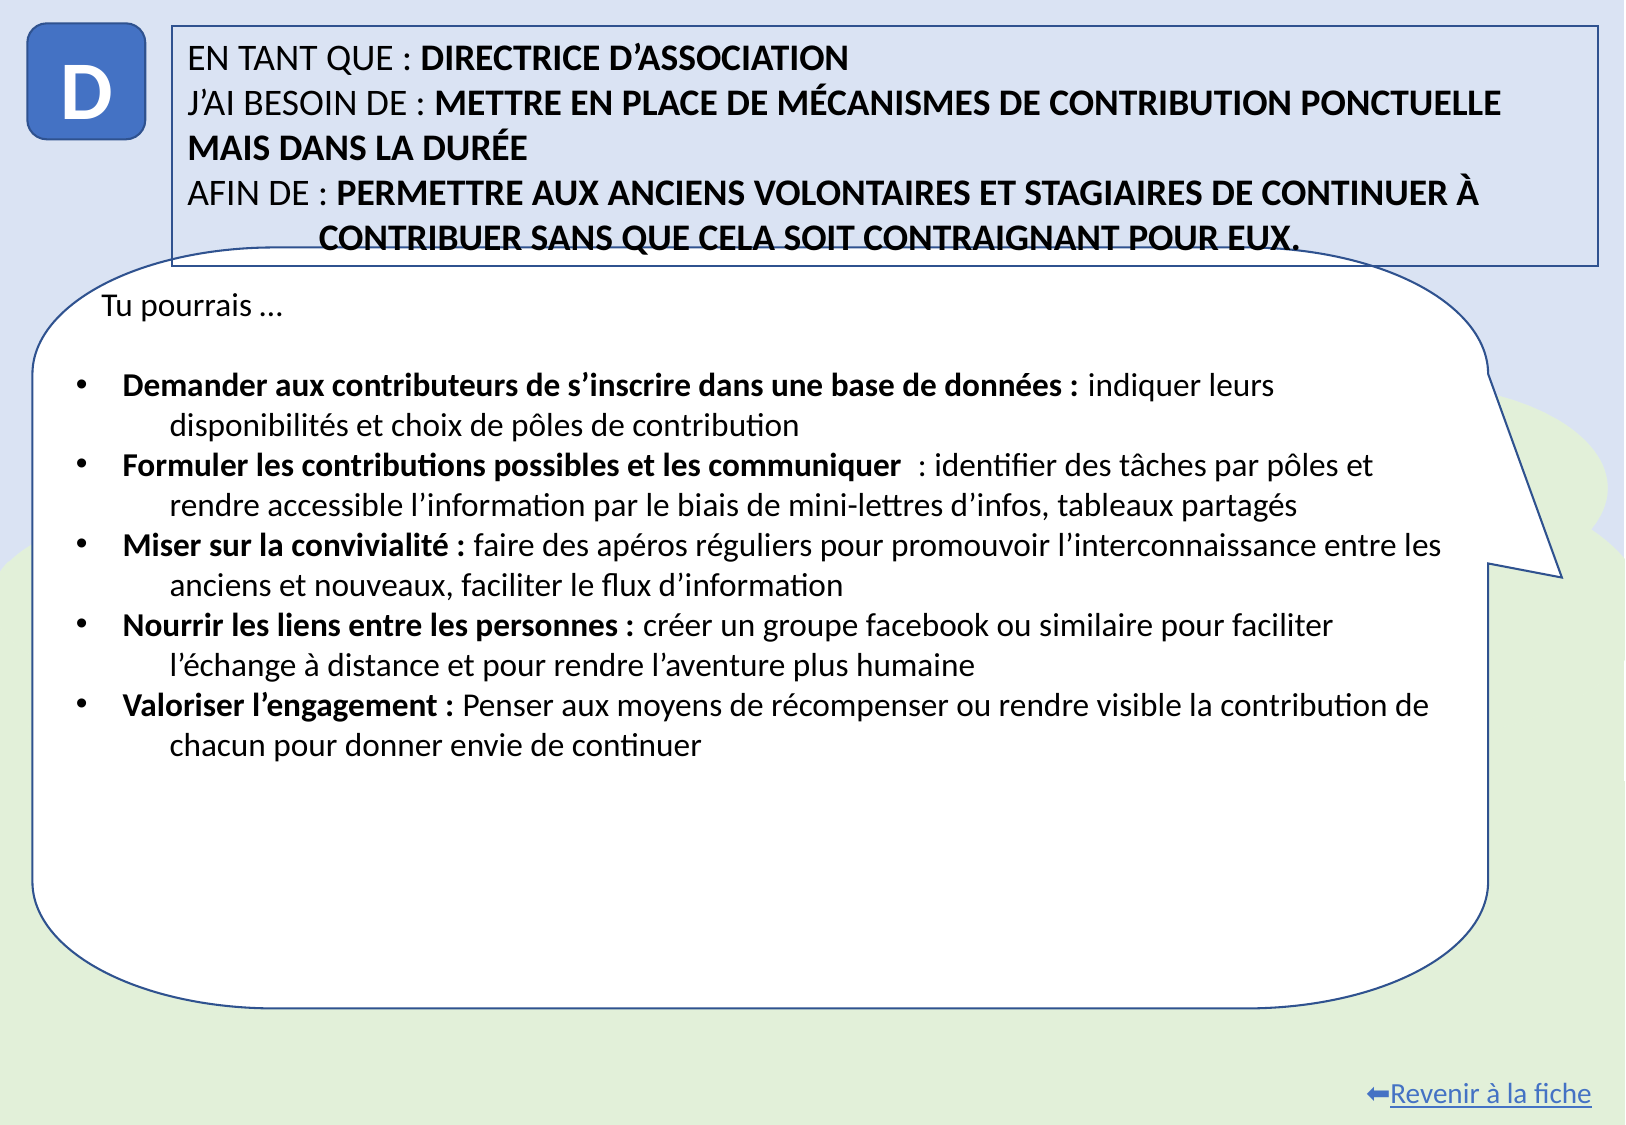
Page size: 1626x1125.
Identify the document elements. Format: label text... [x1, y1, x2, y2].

text_box ⬅Revenir à la fiche [1336, 1067, 1622, 1118]
text_box D [27, 23, 146, 140]
text_box En tant que : directrice d’association J’ai besoin de : mettre en place de mécanismes de contribution ponctuelle mais dans la durée Afin de : permettre aux anciens volontaires et stagiaires de continuer à contribuer sans que cela soit contraignant pour eux. [172, 25, 1598, 266]
text_box Tu pourrais … [32, 259, 1562, 1009]
picture [0, 0, 1625, 781]
text_box [0, 781, 1625, 1125]
text_box Demander aux contributeurs de s’inscrire dans une base de données : indiquer leurs disponibilités et choix de pôles de contribution Formuler les contributions possibles et les communiquer : identifier des tâches par pôles et rendre accessible l’information par le biais de mini-lettres d’infos, tableaux partagés Miser sur la convivialité : faire des apéros réguliers pour promouvoir l’interconnaissance entre les anciens et nouveaux, faciliter le flux d’information Nourrir les liens entre les personnes : créer un groupe facebook ou similaire pour faciliter l’échange à distance et pour rendre l’aventure plus humaine Valoriser l’engagement : Penser aux moyens de récompenser ou rendre visible la contribution de chacun pour donner envie de continuer [60, 356, 1460, 831]
